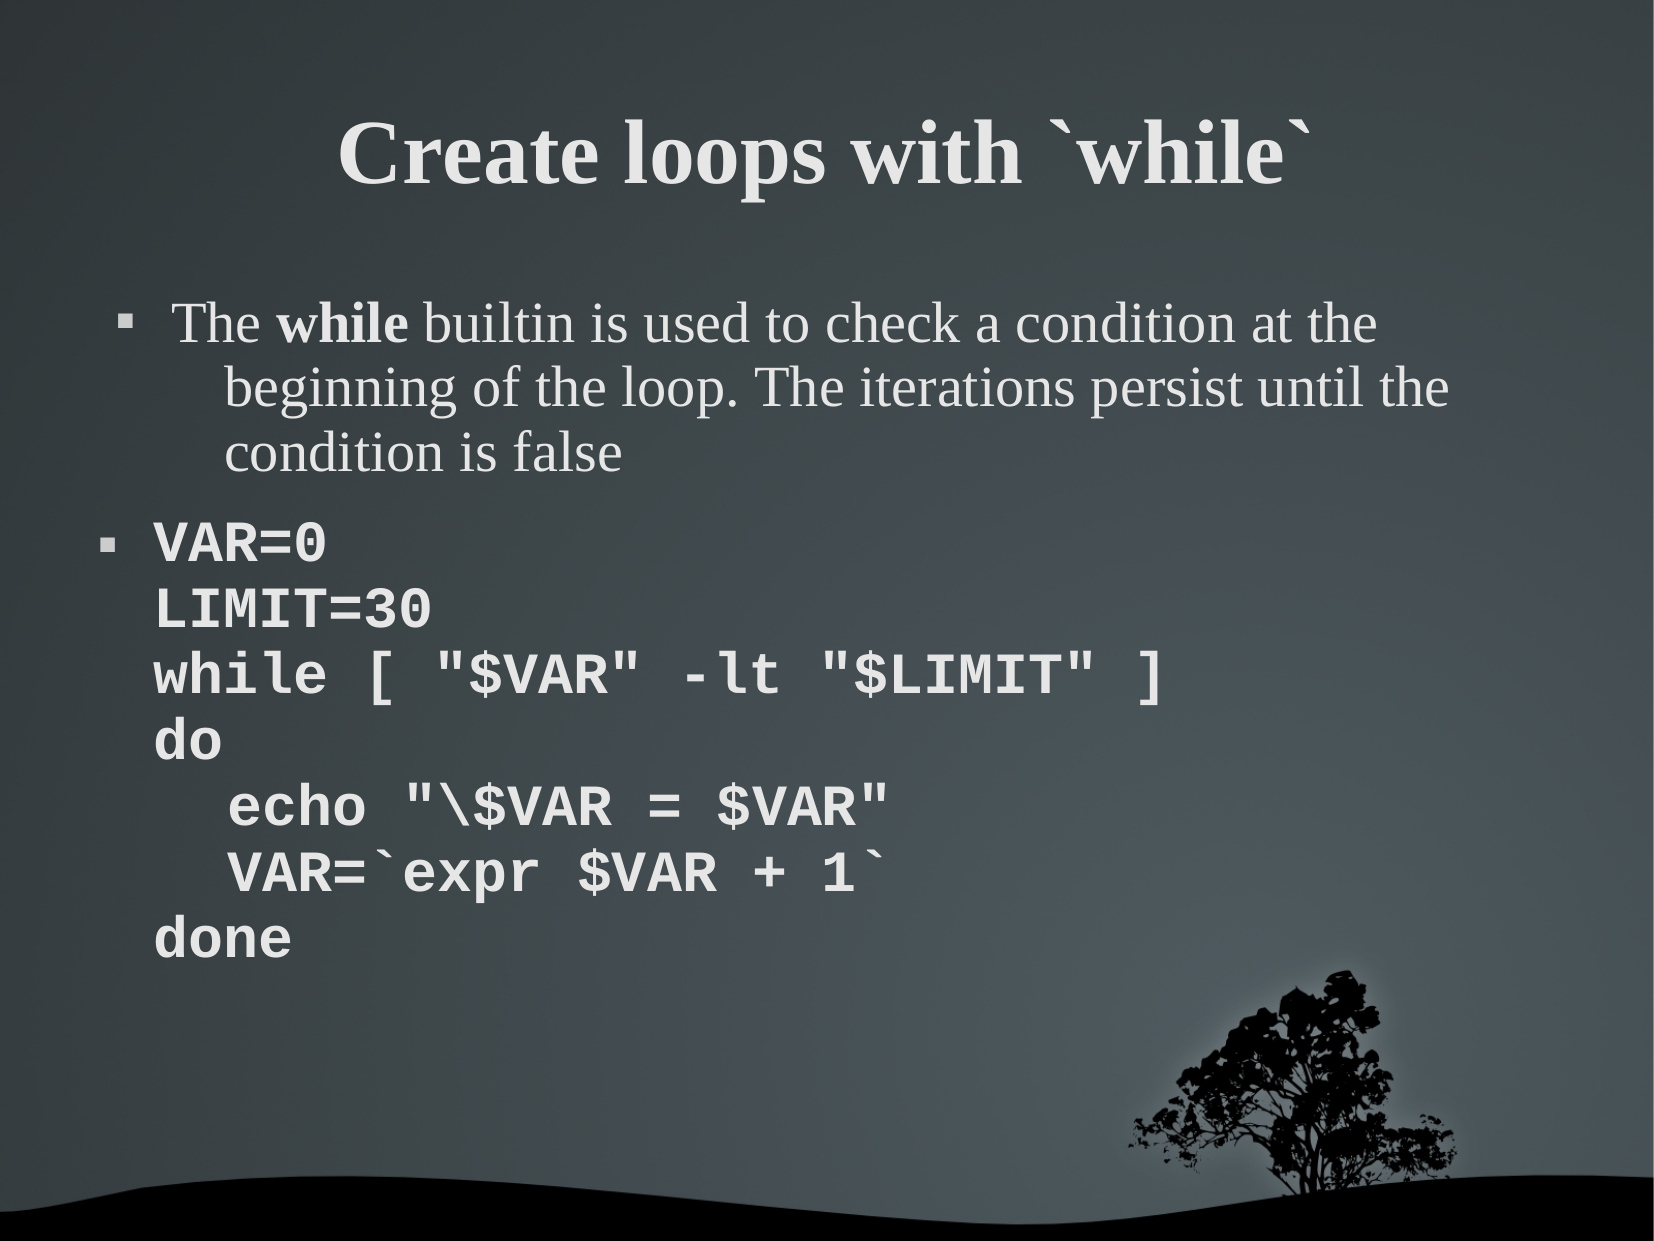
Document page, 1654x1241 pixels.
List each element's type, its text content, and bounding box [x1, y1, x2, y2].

picture [0, 0, 1654, 1241]
title Create loops with `while` [82, 49, 1571, 257]
list The while builtin is used to check a condition at the beginning of the loop. The iterations persist until the condition is false VAR=0 LIMIT=30 while [ "$VAR" -lt "$LIMIT" ] do echo "\$VAR = $VAR" VAR=`expr $VAR + 1` done [82, 290, 1571, 1109]
